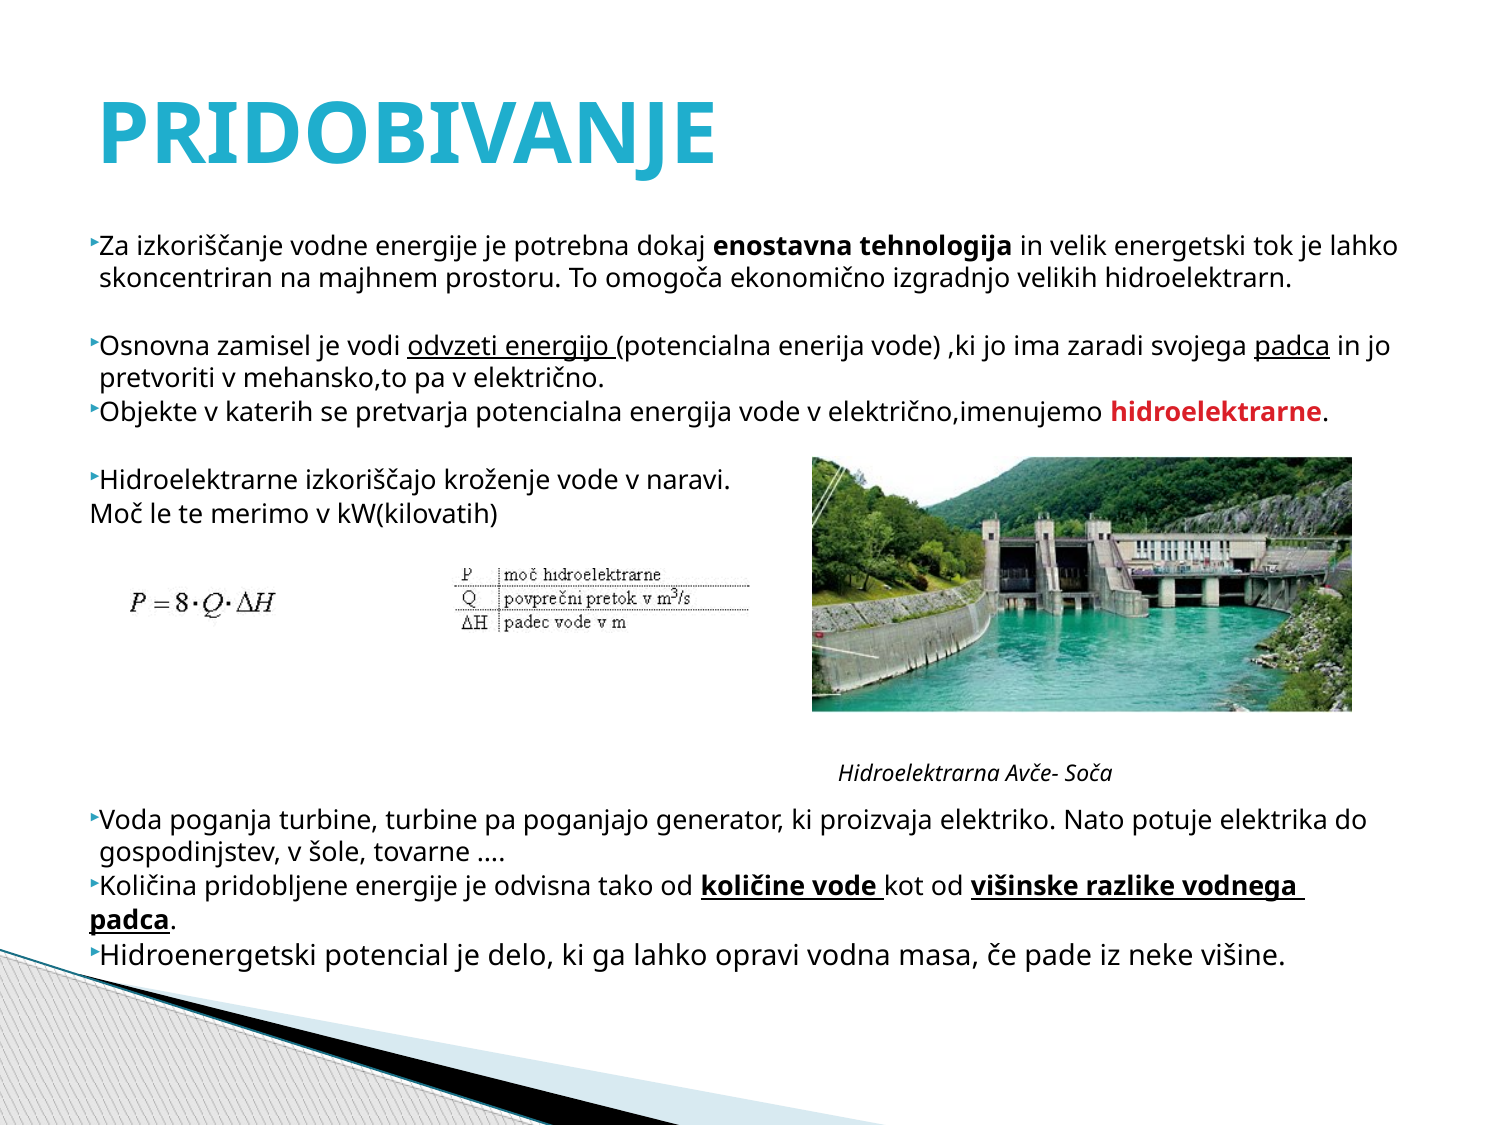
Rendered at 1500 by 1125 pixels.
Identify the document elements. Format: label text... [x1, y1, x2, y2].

list Za izkoriščanje vodne energije je potrebna dokaj enostavna tehnologija in velik energetski tok je lahko skoncentriran na majhnem prostoru. To omogoča ekonomično izgradnjo velikih hidroelektrarn. Osnovna zamisel je vodi odvzeti energijo (potencialna enerija vode) ,ki jo ima zaradi svojega padca in jo pretvoriti v mehansko,to pa v električno. Objekte v katerih se pretvarja potencialna energija vode v električno,imenujemo hidroelektrarne. Hidroelektrarne izkoriščajo kroženje vode v naravi. Moč le te merimo v kW(kilovatih) Voda poganja turbine, turbine pa poganjajo generator, ki proizvaja elektriko. Nato potuje elektrika do gospodinjstev, v šole, tovarne …. Količina pridobljene energije je odvisna tako od količine vode kot od višinske razlike vodnega padca. Hidroenergetski potencial je delo, ki ga lahko opravi vodna masa, če pade iz neke višine. [70, 210, 1447, 1106]
picture [130, 568, 752, 633]
picture [812, 456, 1352, 713]
title PRIDOBIVANJE [82, 35, 1432, 223]
text_box Hidroelektrarna Avče- Soča [823, 751, 1351, 794]
